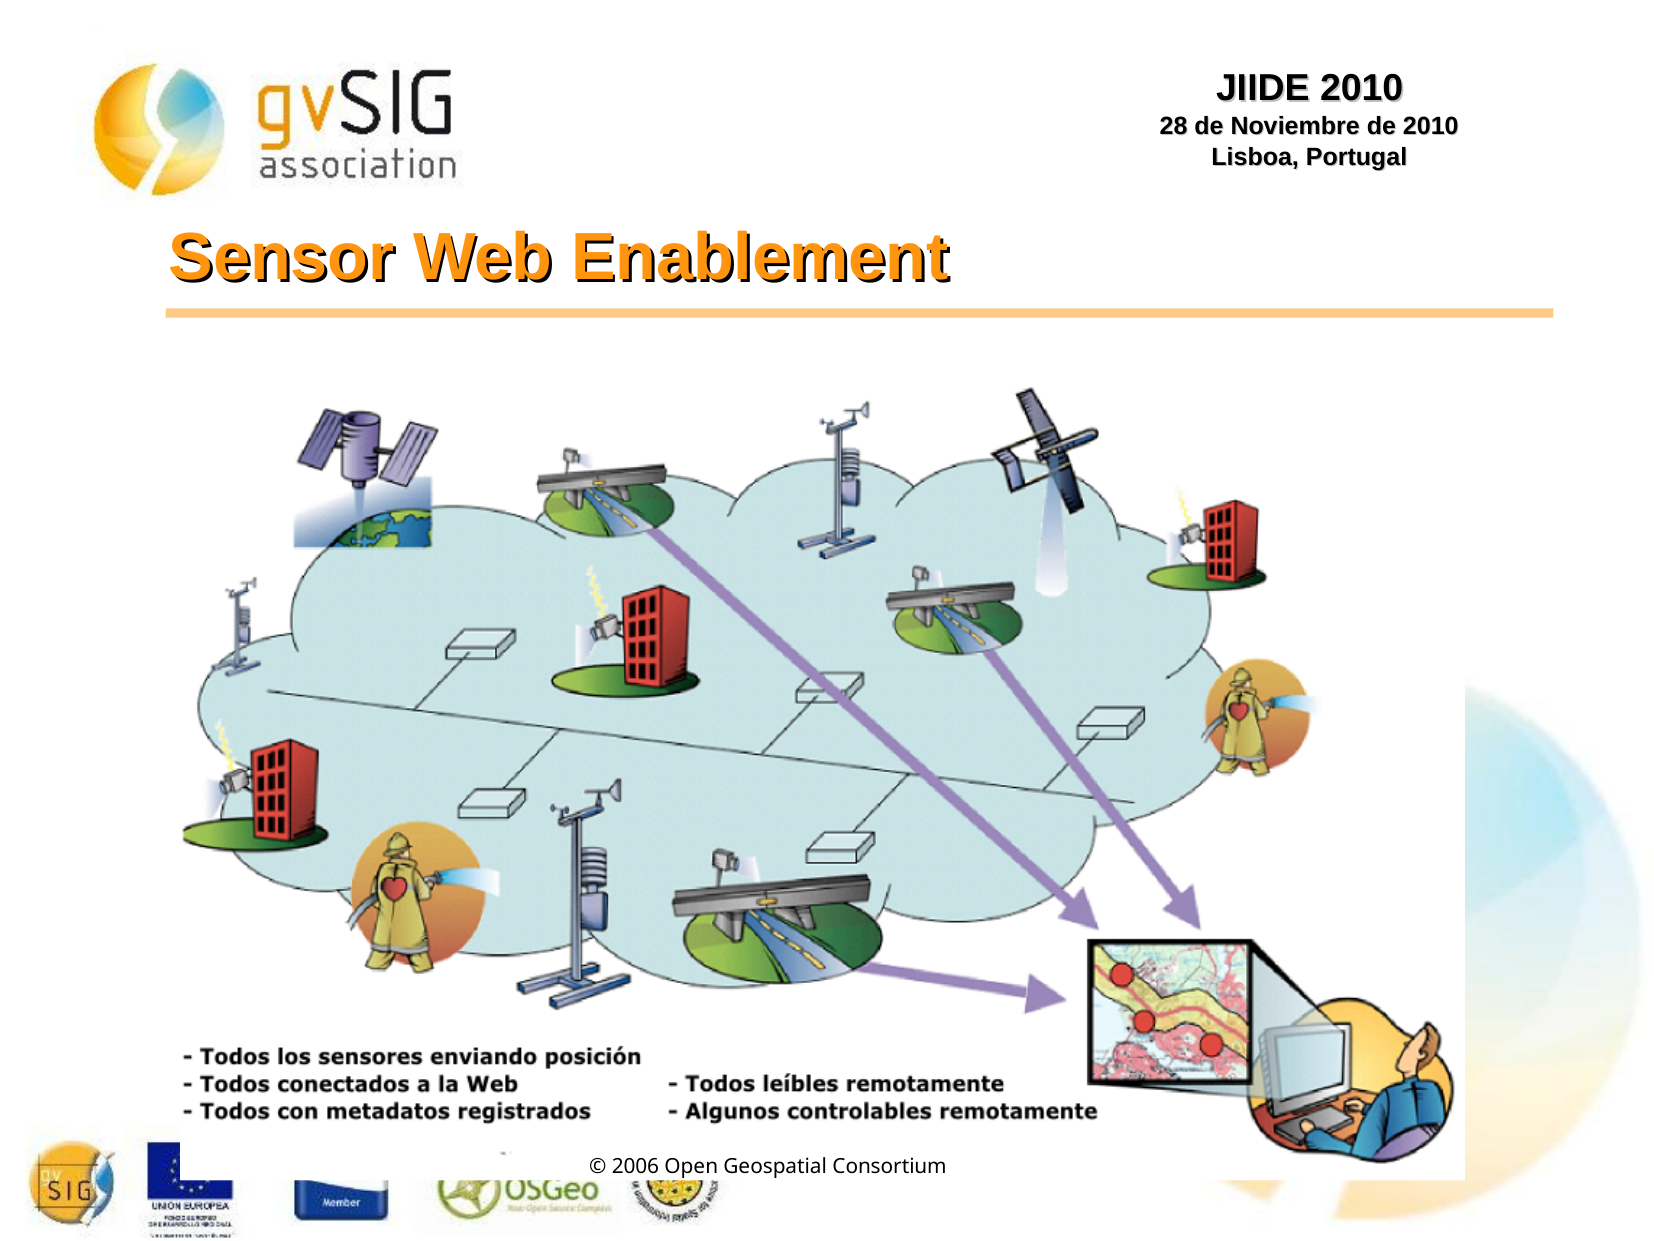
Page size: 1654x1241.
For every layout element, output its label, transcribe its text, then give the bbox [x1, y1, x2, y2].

text_box © 2006 Open Geospatial Consortium [574, 1143, 962, 1188]
text_box Sensor Web Enablement [153, 212, 966, 302]
picture [1, 0, 1654, 1241]
